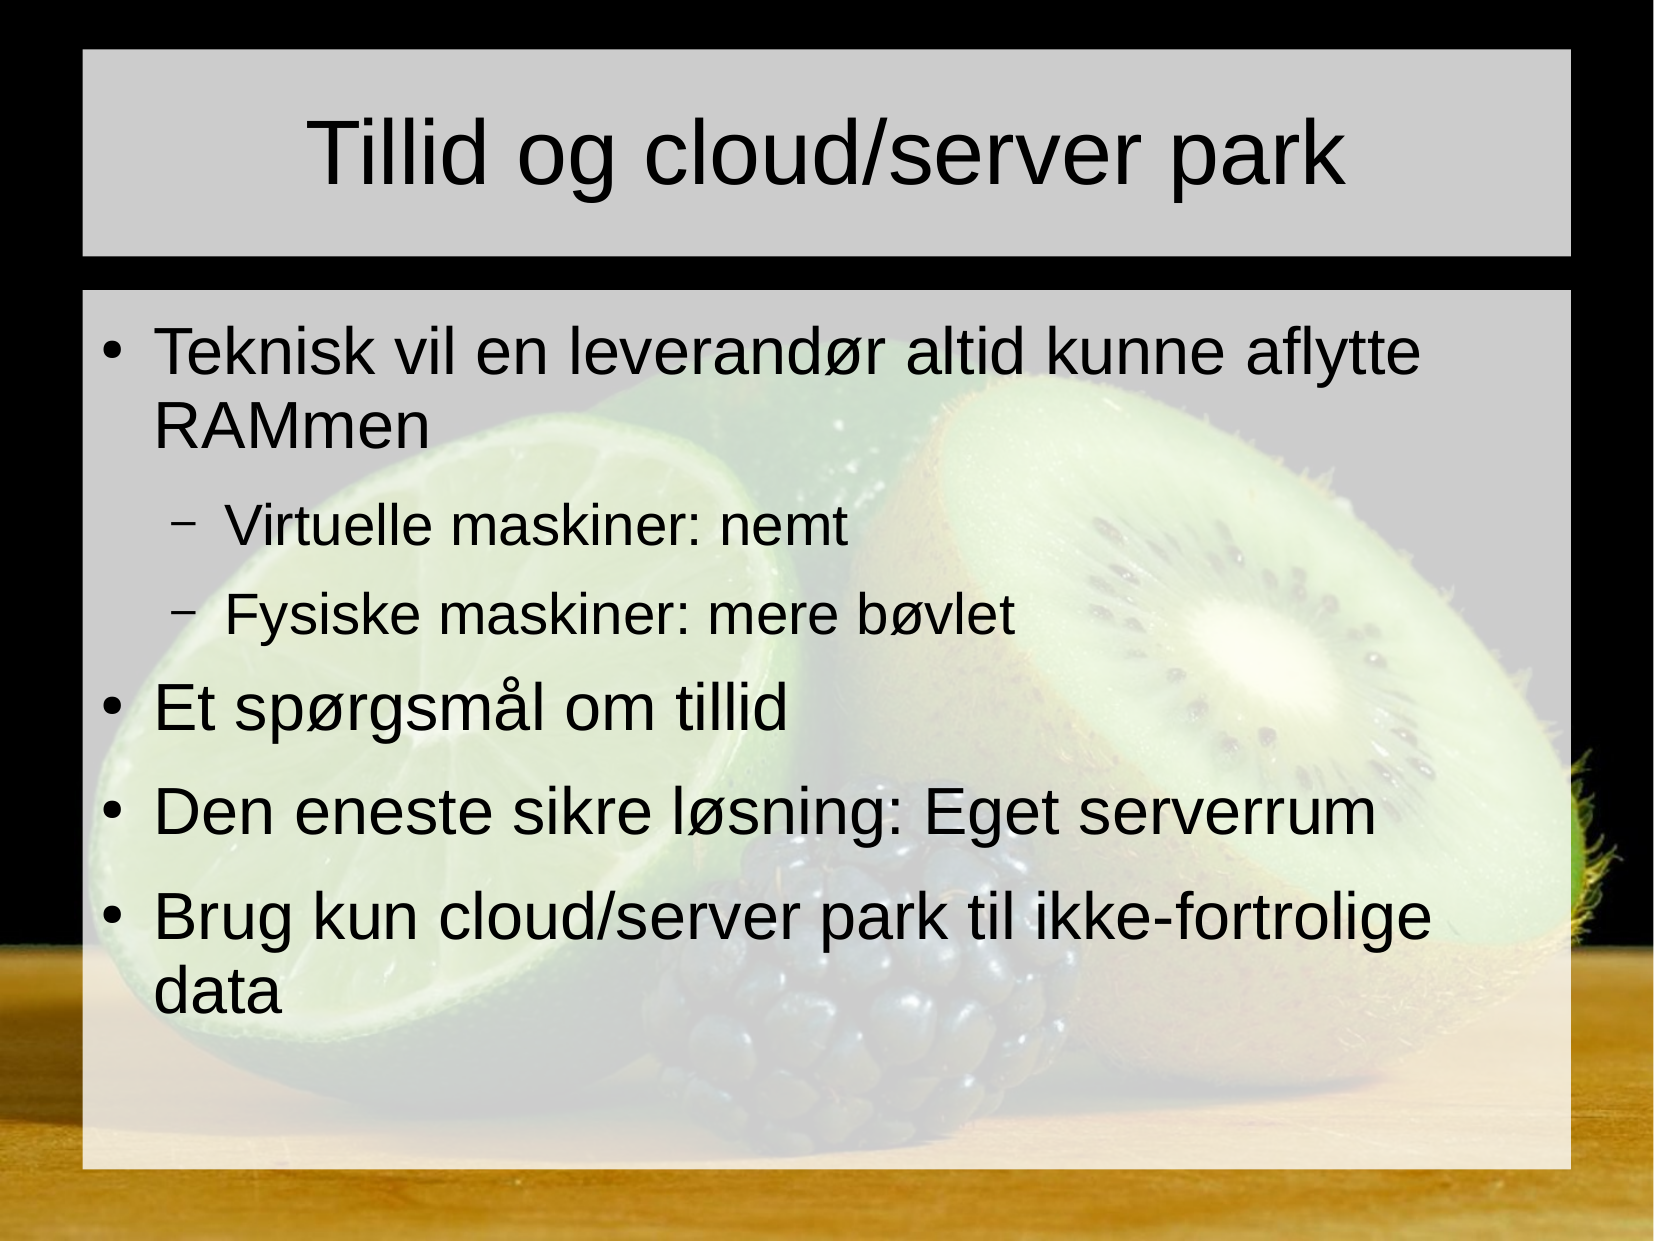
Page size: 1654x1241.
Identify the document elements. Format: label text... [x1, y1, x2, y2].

title Tillid og cloud/server park [82, 49, 1571, 257]
list Teknisk vil en leverandør altid kunne aflytte RAMmen Virtuelle maskiner: nemt Fysiske maskiner: mere bøvlet Et spørgsmål om tillid Den eneste sikre løsning: Eget serverrum Brug kun cloud/server park til ikke-fortrolige data [82, 290, 1571, 1170]
picture [0, 0, 1654, 1241]
